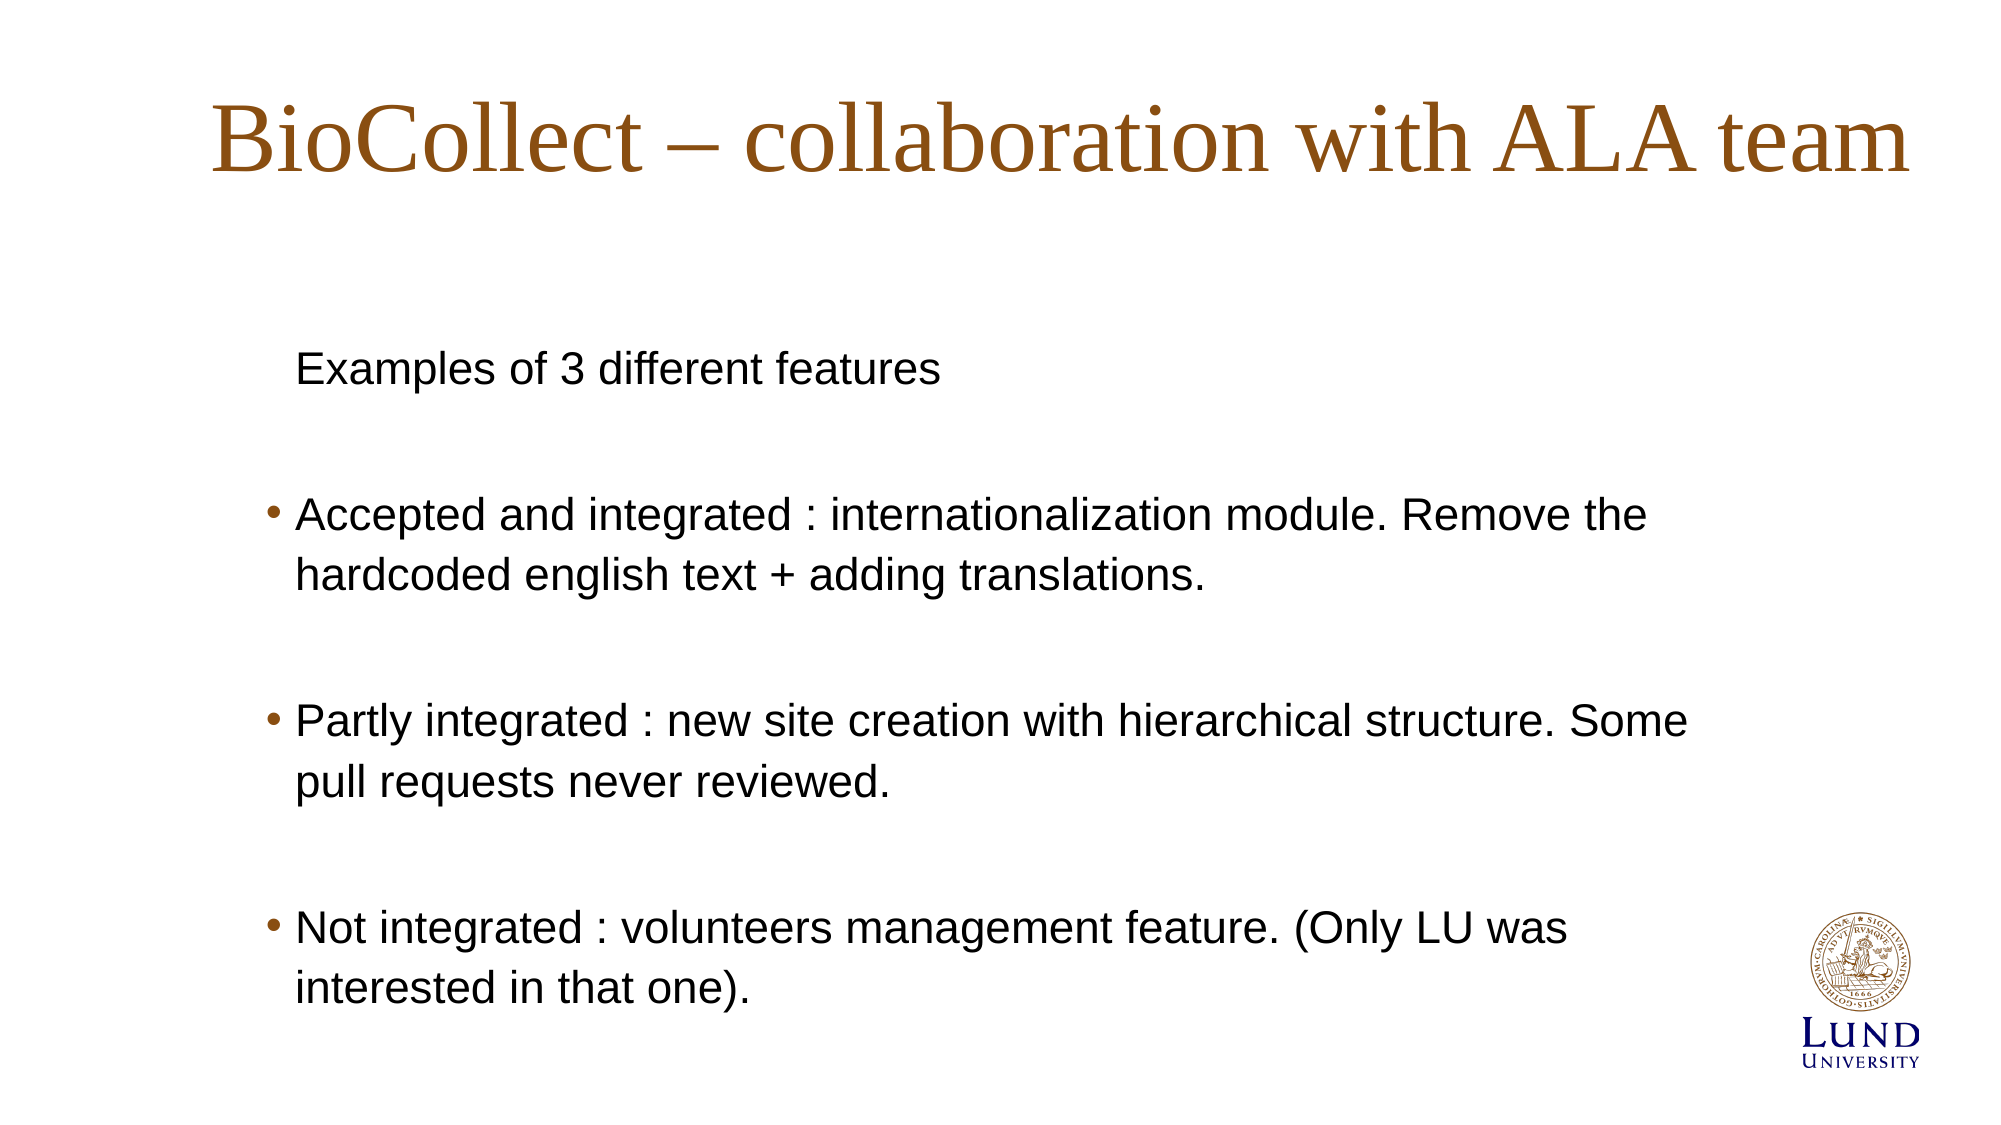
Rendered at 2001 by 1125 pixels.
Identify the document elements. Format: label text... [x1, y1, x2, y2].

title BioCollect – collaboration with ALA team [210, 50, 1921, 240]
list Examples of 3 different features Accepted and integrated : internationalization module. Remove the hardcoded english text + adding translations. Partly integrated : new site creation with hierarchical structure. Some pull requests never reviewed. Not integrated : volunteers management feature. (Only LU was interested in that one). [265, 265, 1713, 1006]
